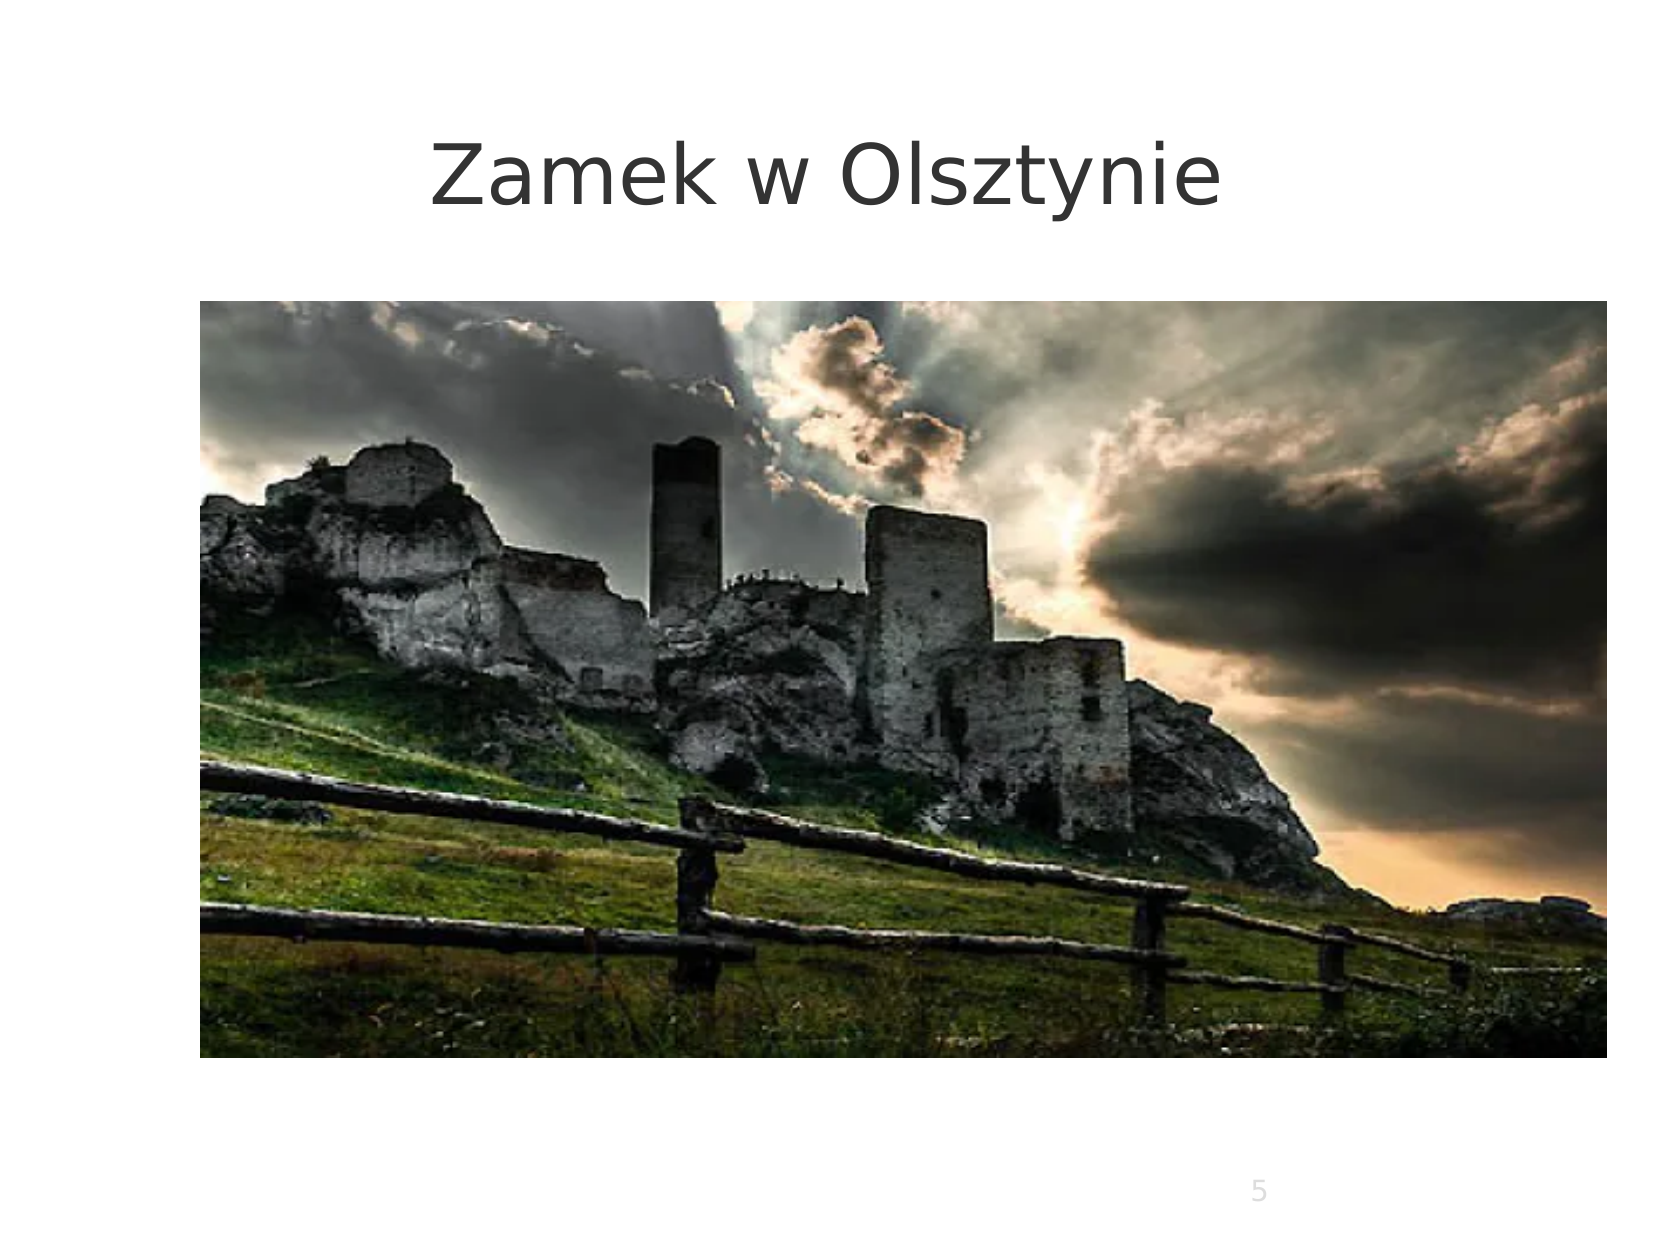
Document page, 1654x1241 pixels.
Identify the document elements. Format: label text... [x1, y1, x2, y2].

text_box [1250, 1172, 1636, 1241]
title Zamek w Olsztynie [114, 73, 1539, 271]
picture [200, 301, 1607, 1058]
